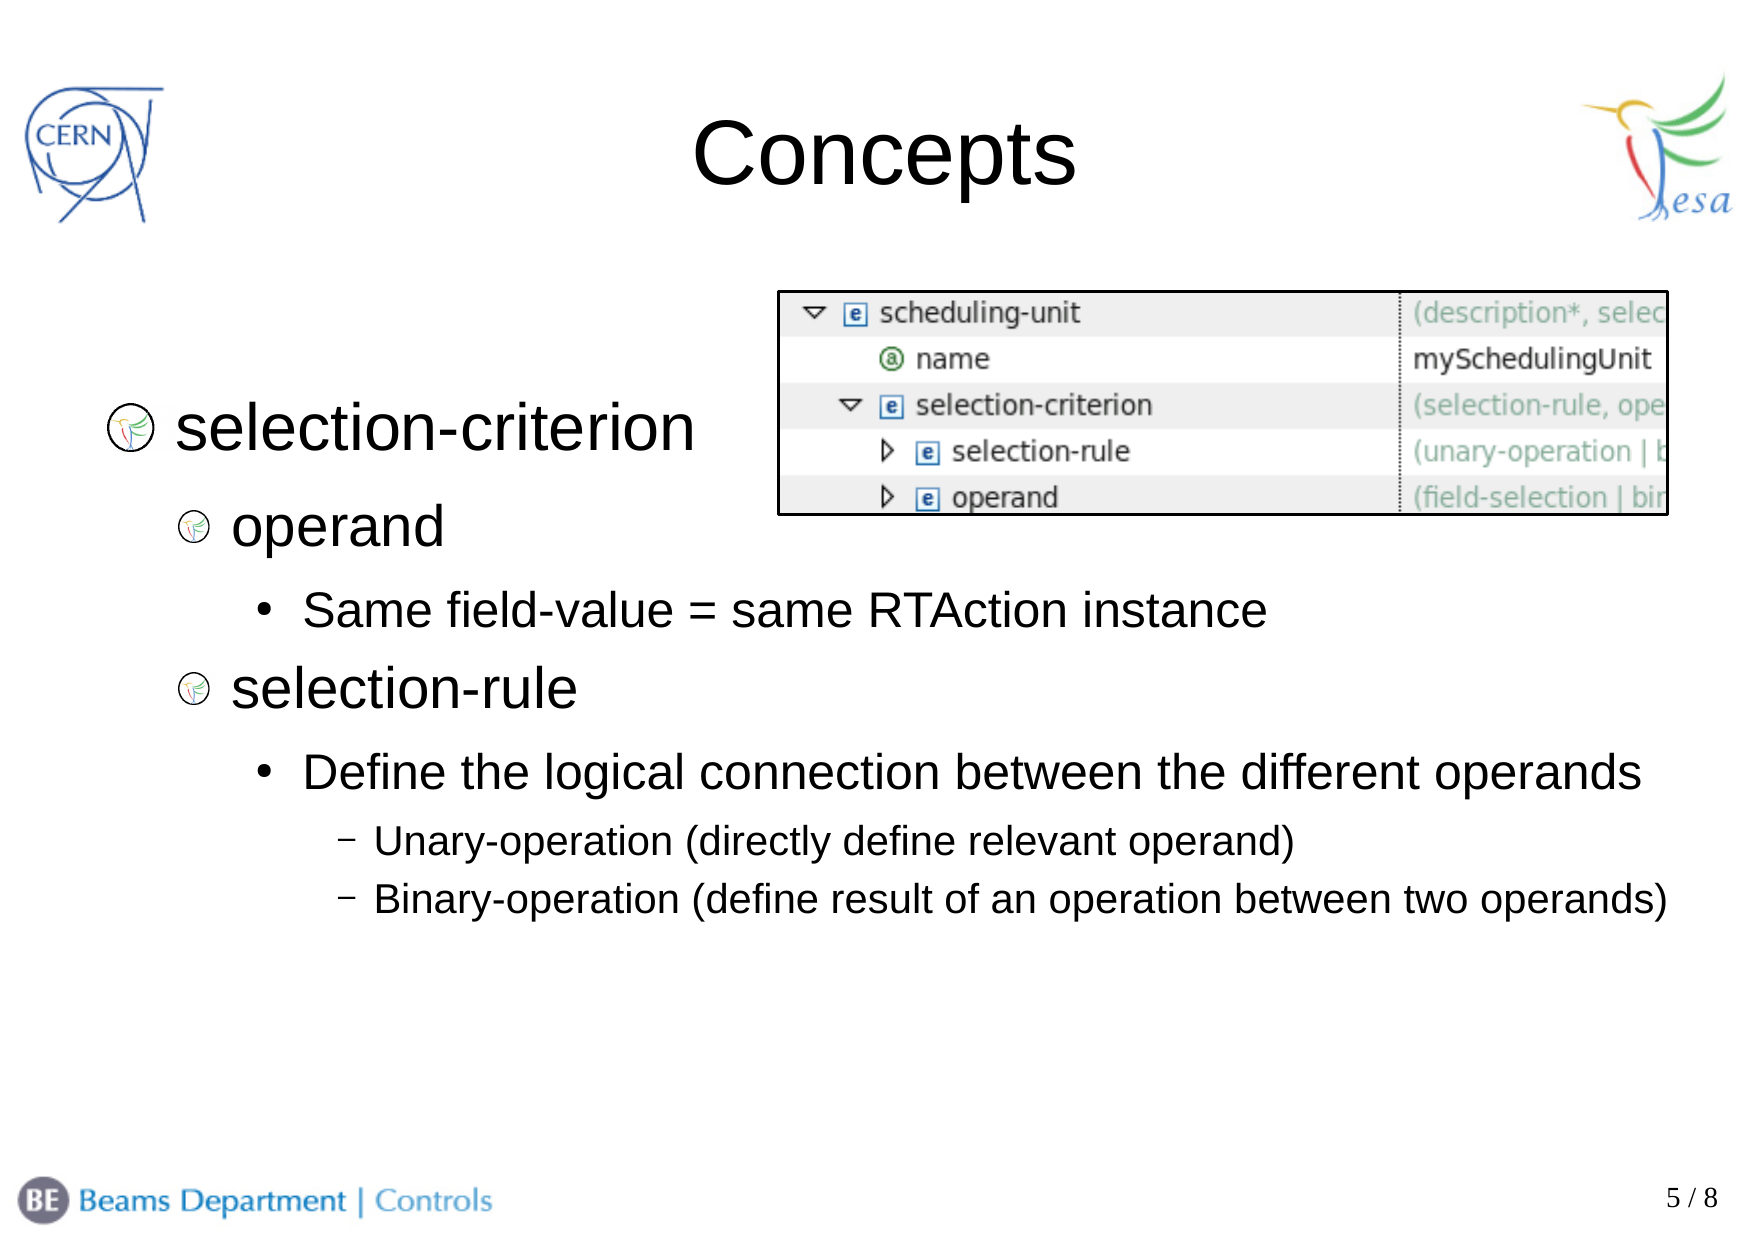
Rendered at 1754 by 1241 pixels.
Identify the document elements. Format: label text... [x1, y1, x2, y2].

title Concepts [180, 49, 1590, 257]
picture [0, 1160, 522, 1241]
picture [1590, 64, 1736, 222]
picture [22, 85, 166, 225]
list selection-criterion operand Same field-value = same RTAction instance selection-rule Define the logical connection between the different operands Unary-operation (directly define relevant operand) Binary-operation (define result of an operation between two operands) [90, 390, 1711, 1096]
picture [780, 293, 1666, 514]
